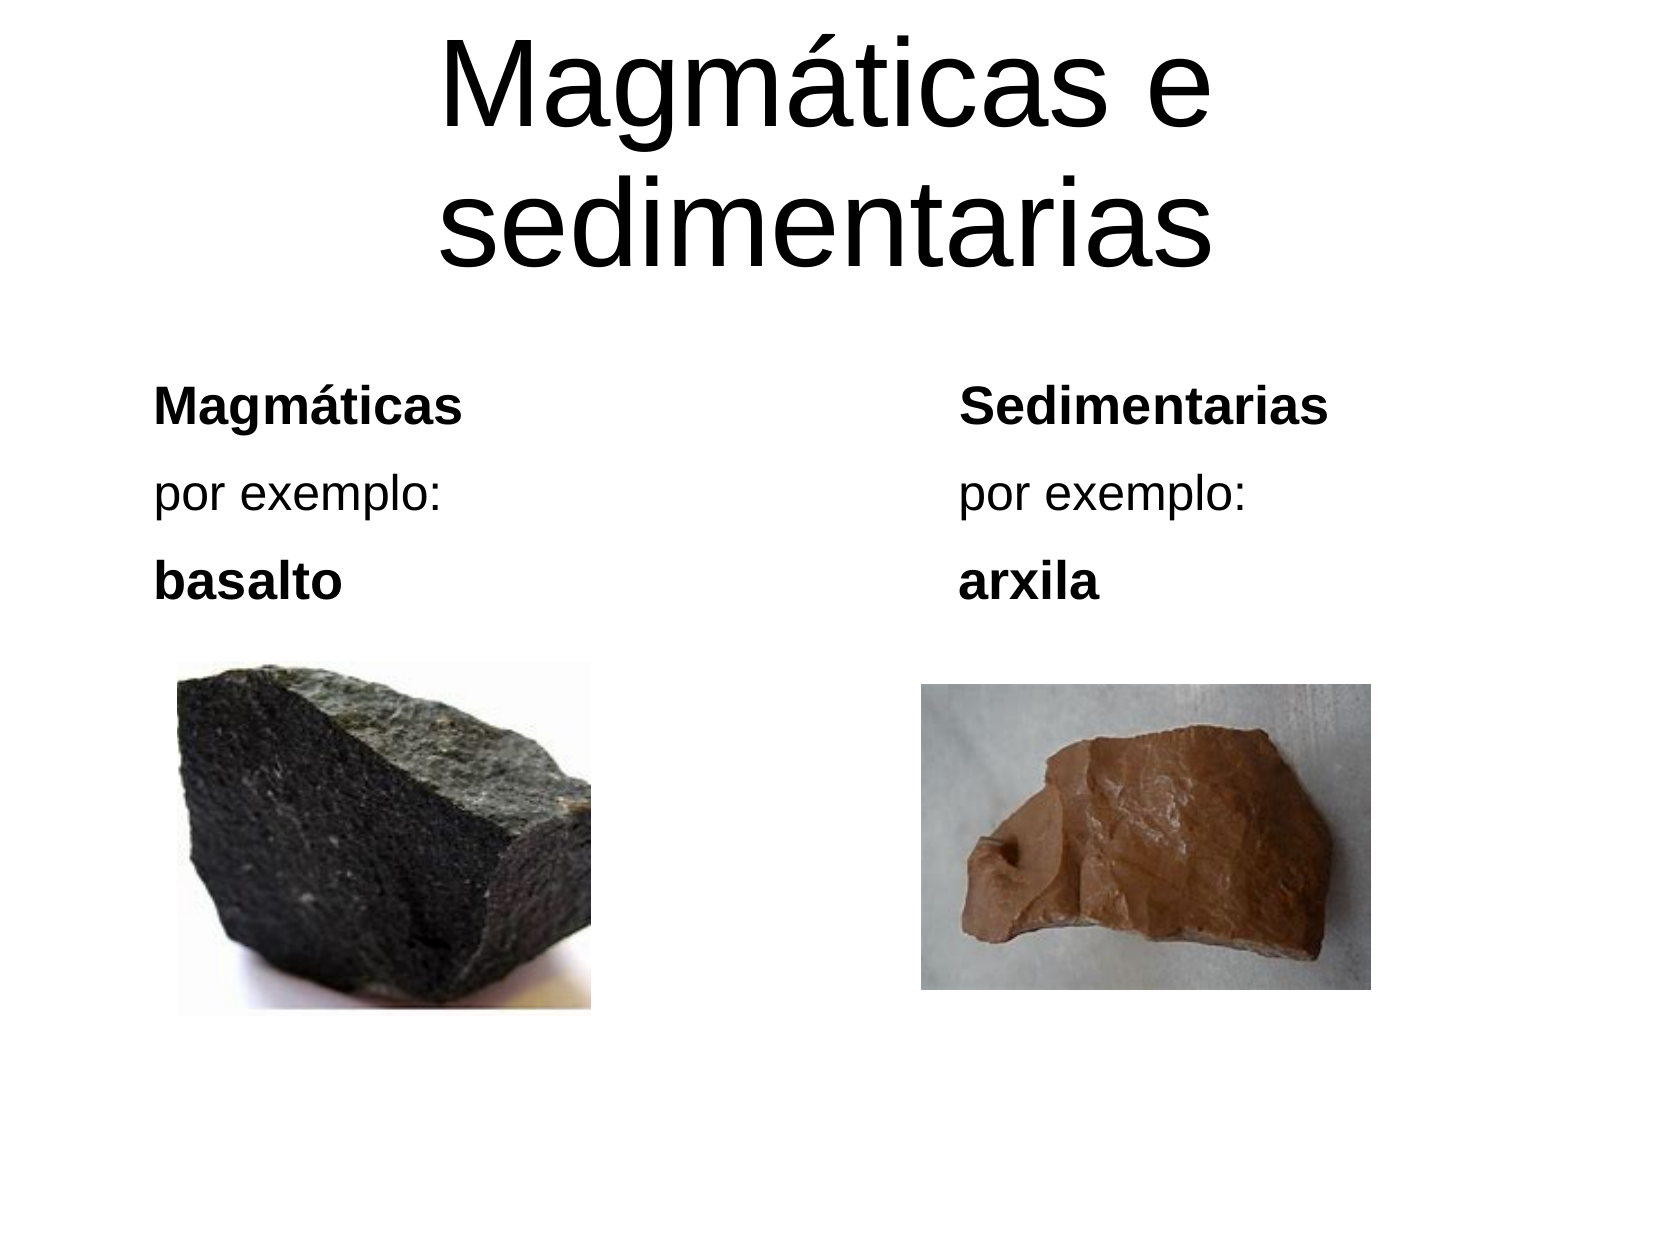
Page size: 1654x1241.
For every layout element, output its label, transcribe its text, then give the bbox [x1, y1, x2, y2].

title Magmáticas e sedimentarias [82, 13, 1571, 290]
picture [921, 684, 1371, 990]
list Magmáticas Sedimentarias por exemplo: por exemplo: basalto arxila [82, 290, 1571, 1109]
picture [177, 661, 591, 1016]
